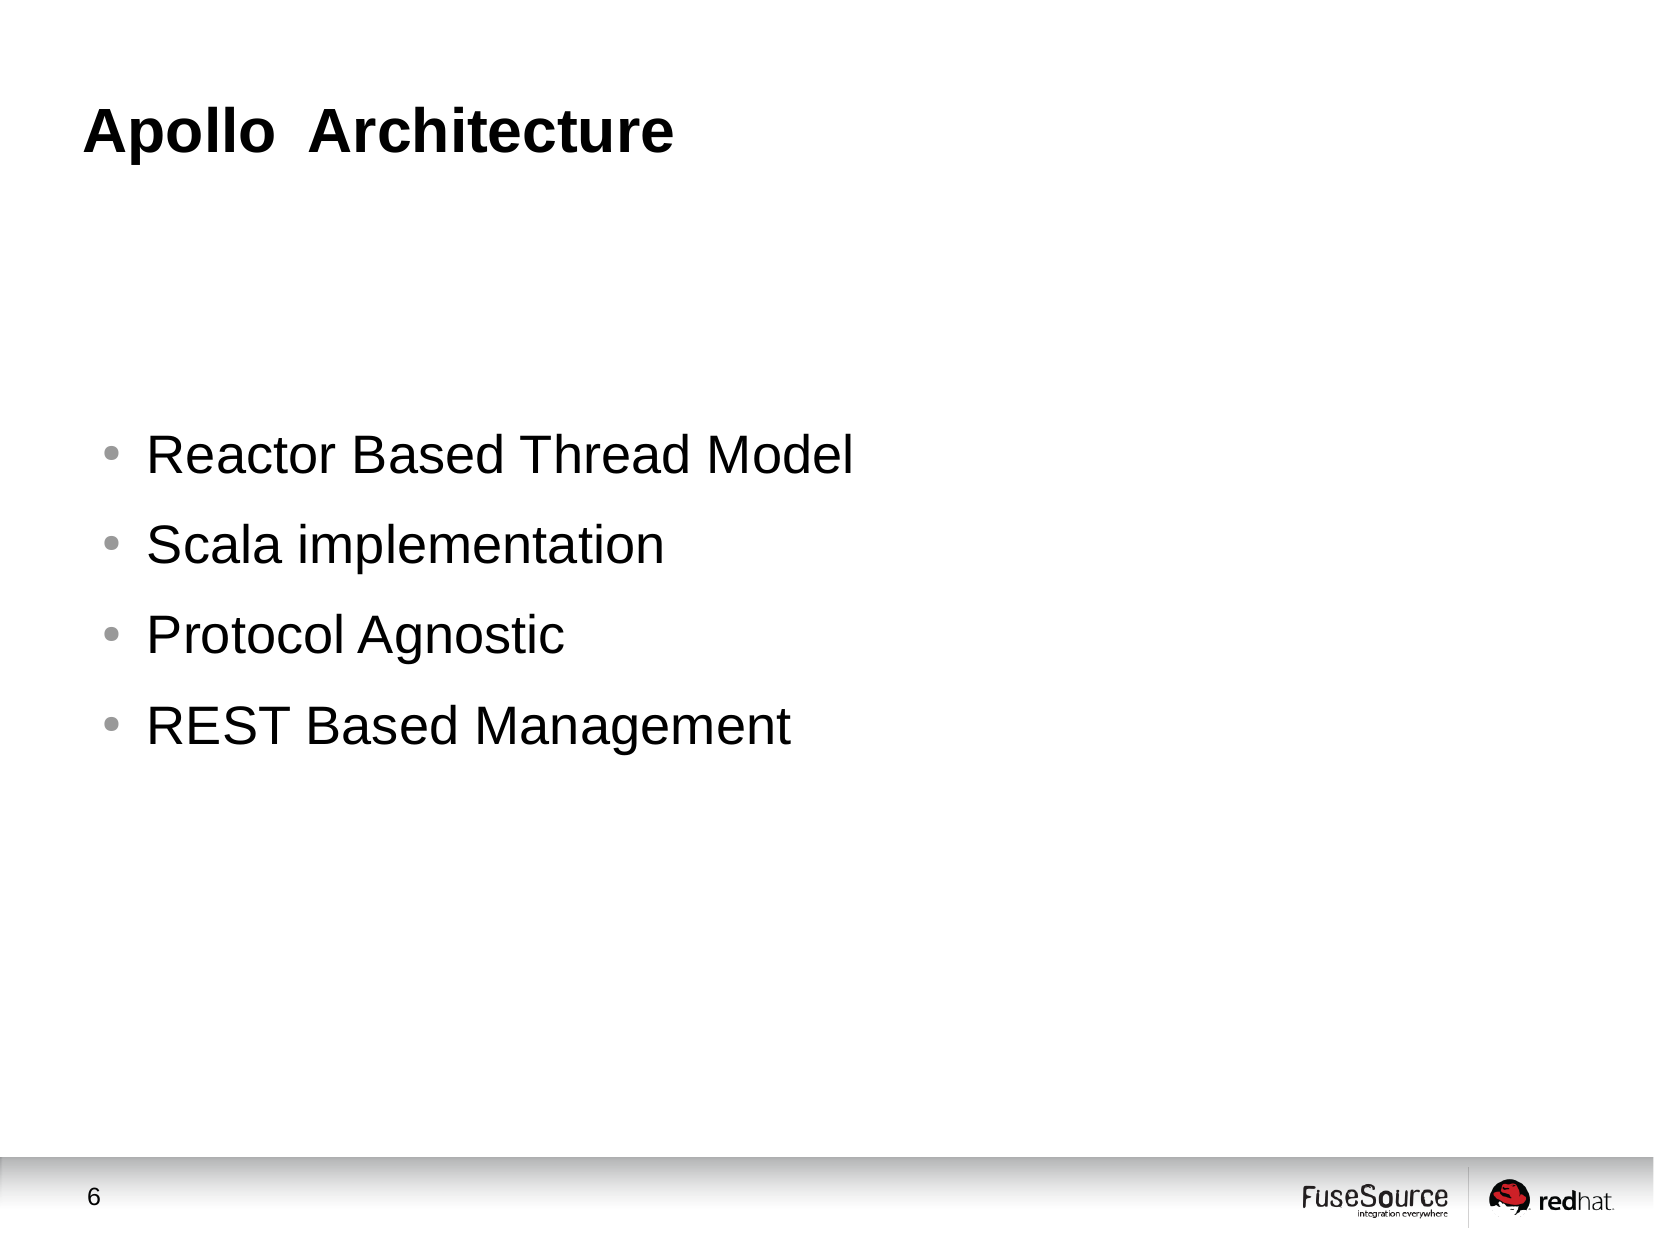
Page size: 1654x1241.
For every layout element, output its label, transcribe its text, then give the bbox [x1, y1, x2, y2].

title Apollo Architecture [82, 37, 1571, 226]
picture [0, 1, 1654, 1241]
list Reactor Based Thread Model Scala implementation Protocol Agnostic REST Based Management [86, 244, 1576, 1039]
